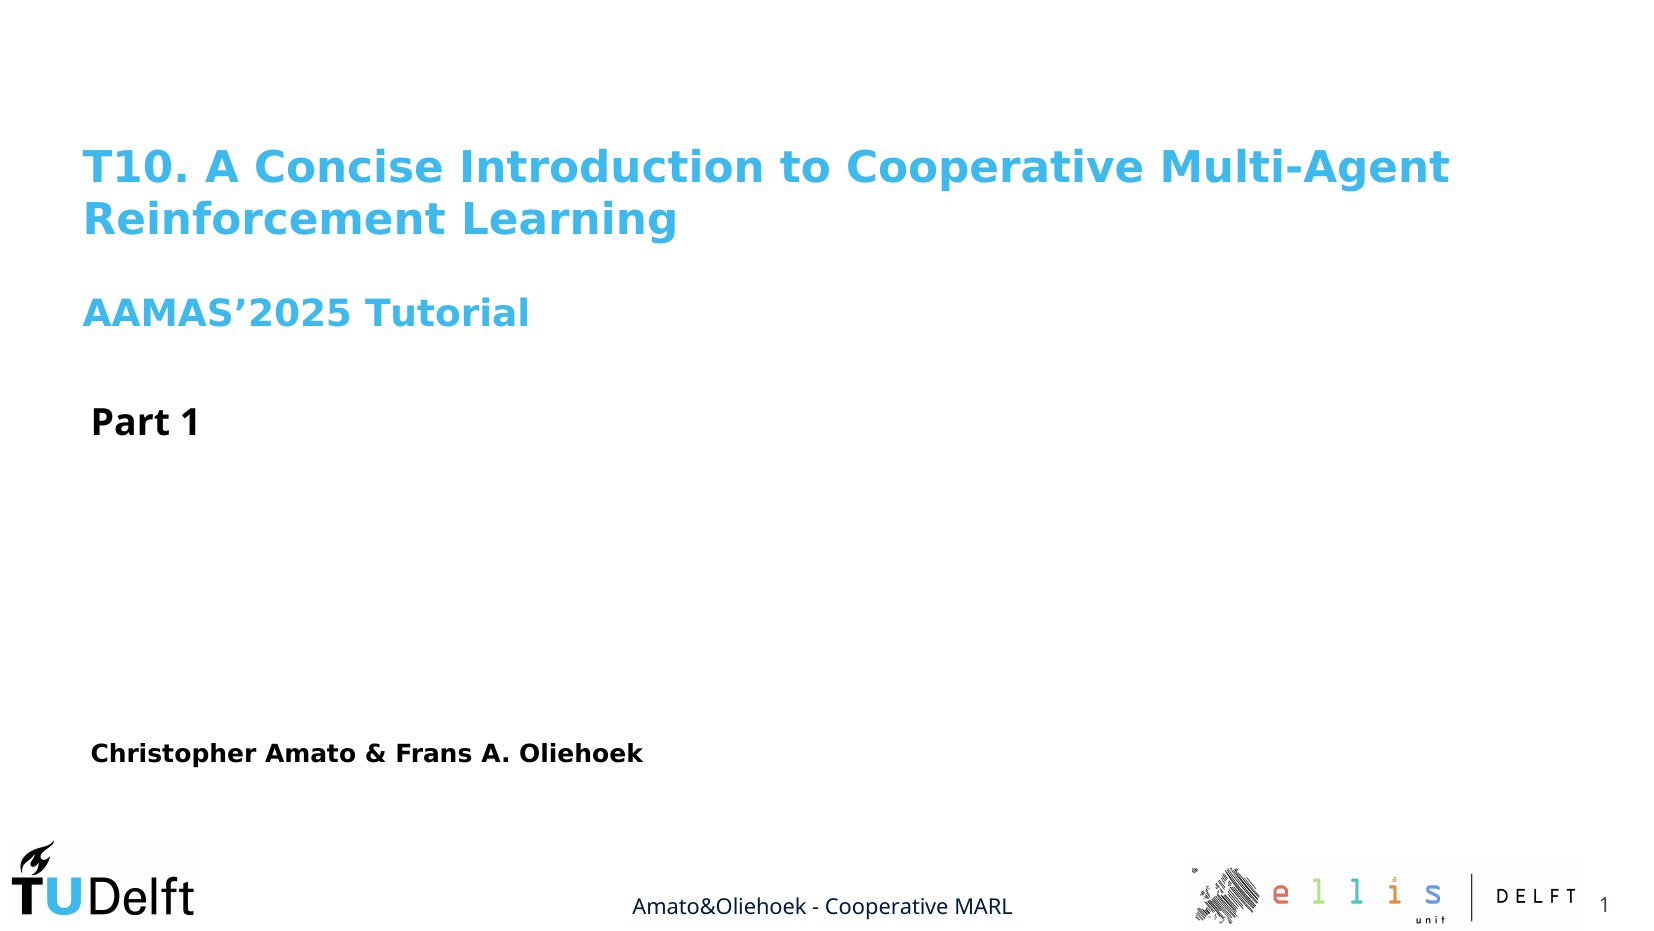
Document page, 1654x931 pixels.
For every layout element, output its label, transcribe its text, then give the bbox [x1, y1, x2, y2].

text_box Part 1 [90, 349, 1497, 706]
title T10. A Concise Introduction to Cooperative Multi-Agent Reinforcement Learning AAMAS’2025 Tutorial [82, 59, 1621, 379]
picture [11, 840, 195, 917]
picture [1186, 860, 1580, 931]
text_box Christopher Amato & Frans A. Oliehoek [90, 737, 1517, 768]
